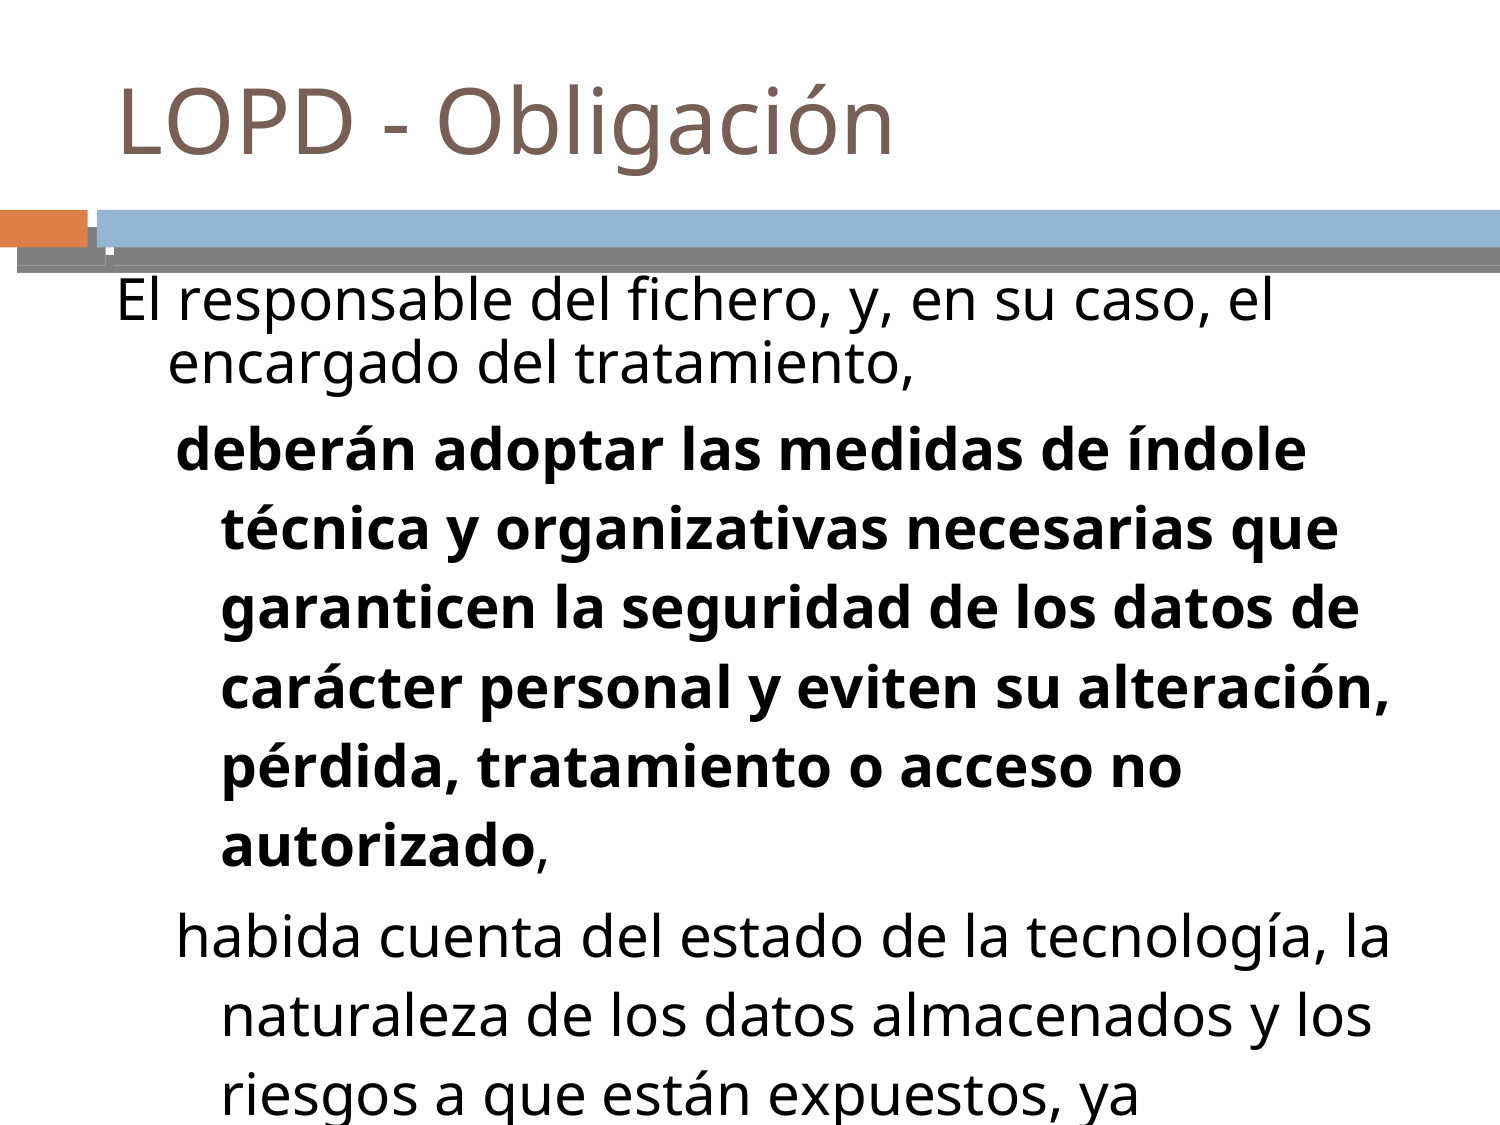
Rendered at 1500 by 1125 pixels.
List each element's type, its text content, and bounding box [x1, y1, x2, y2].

list El responsable del fichero, y, en su caso, el encargado del tratamiento, deberán adoptar las medidas de índole técnica y organizativas necesarias que garanticen la seguridad de los datos de carácter personal y eviten su alteración, pérdida, tratamiento o acceso no autorizado, habida cuenta del estado de la tecnología, la naturaleza de los datos almacenados y los riesgos a que están expuestos, ya provengan de la acción humana o del medio físico o natural. [100, 262, 1438, 1027]
title LOPD - Obligación [100, 37, 1438, 201]
